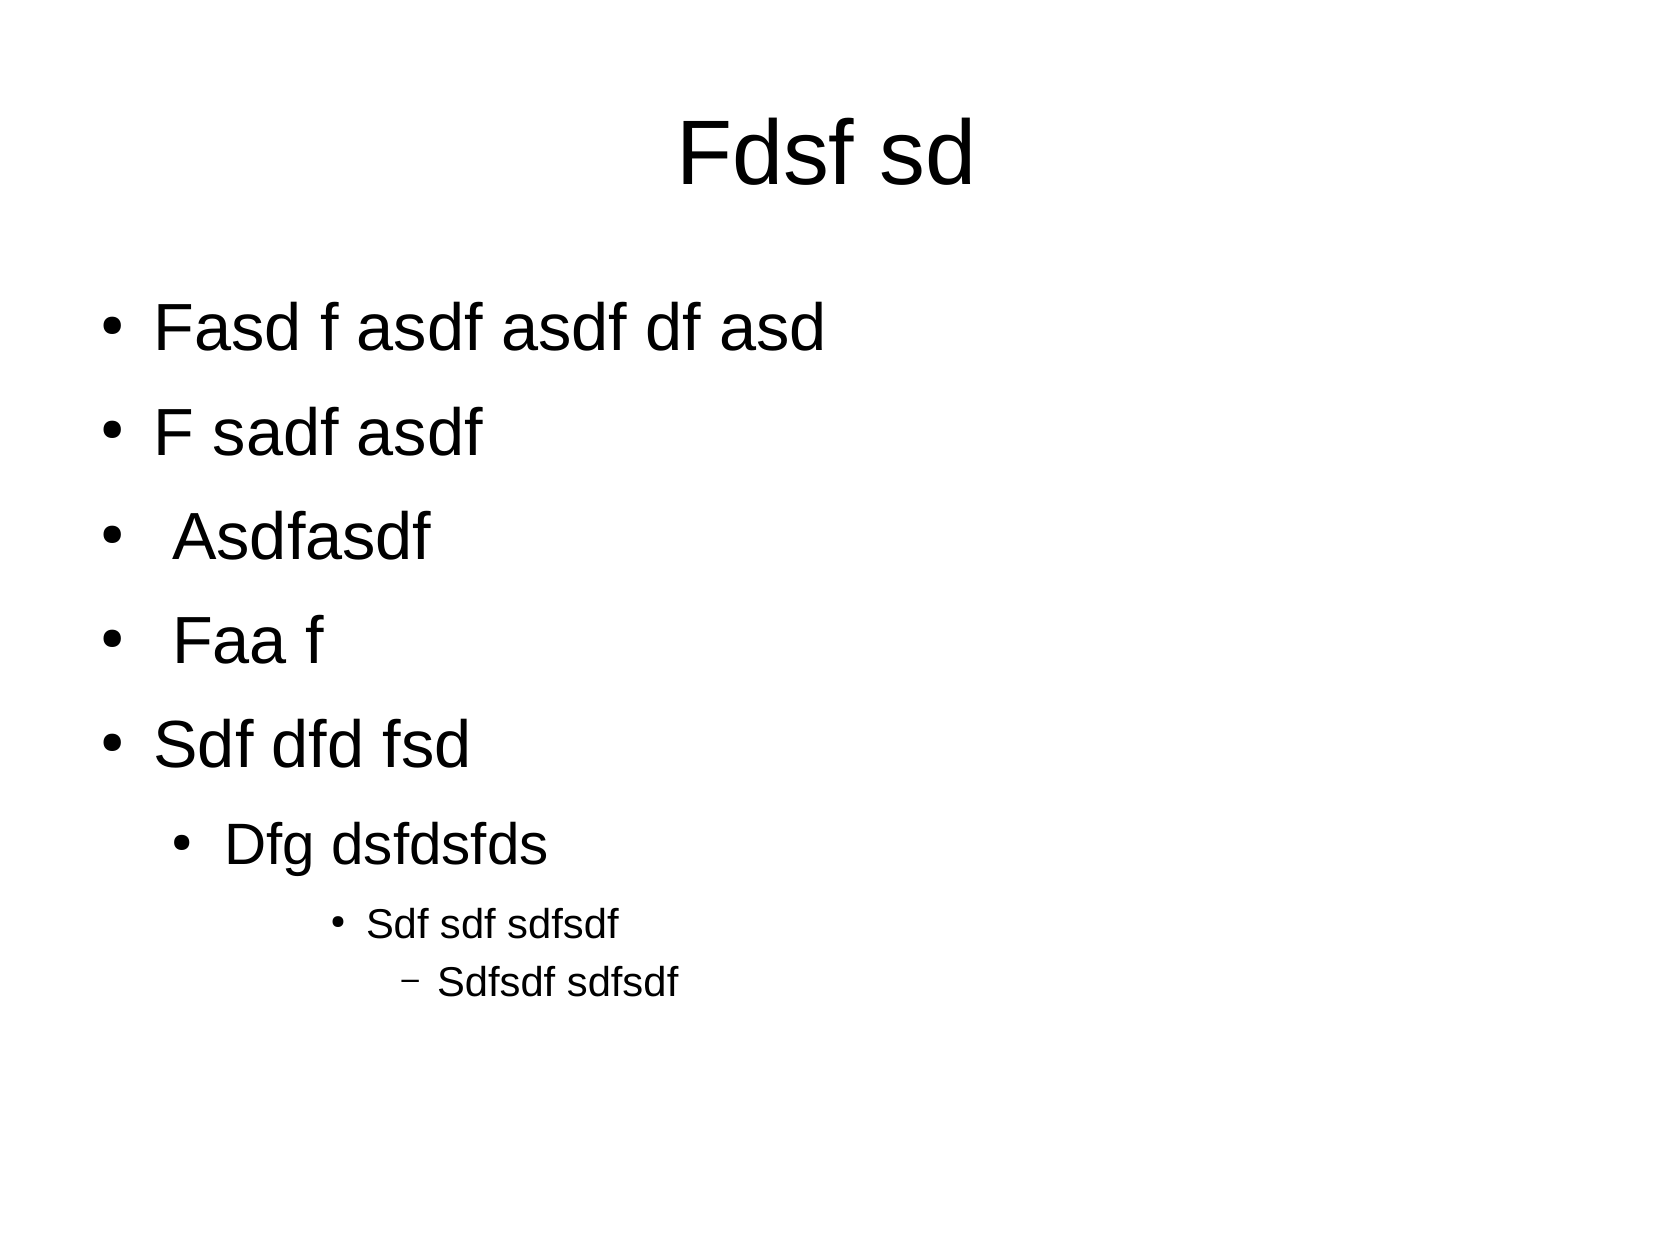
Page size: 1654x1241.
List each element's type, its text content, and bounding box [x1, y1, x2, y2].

list Fasd f asdf asdf df asd F sadf asdf Asdfasdf Faa f Sdf dfd fsd Dfg dsfdsfds Sdf sdf sdfsdf Sdfsdf sdfsdf [82, 290, 1571, 1094]
title Fdsf sd [82, 56, 1571, 250]
